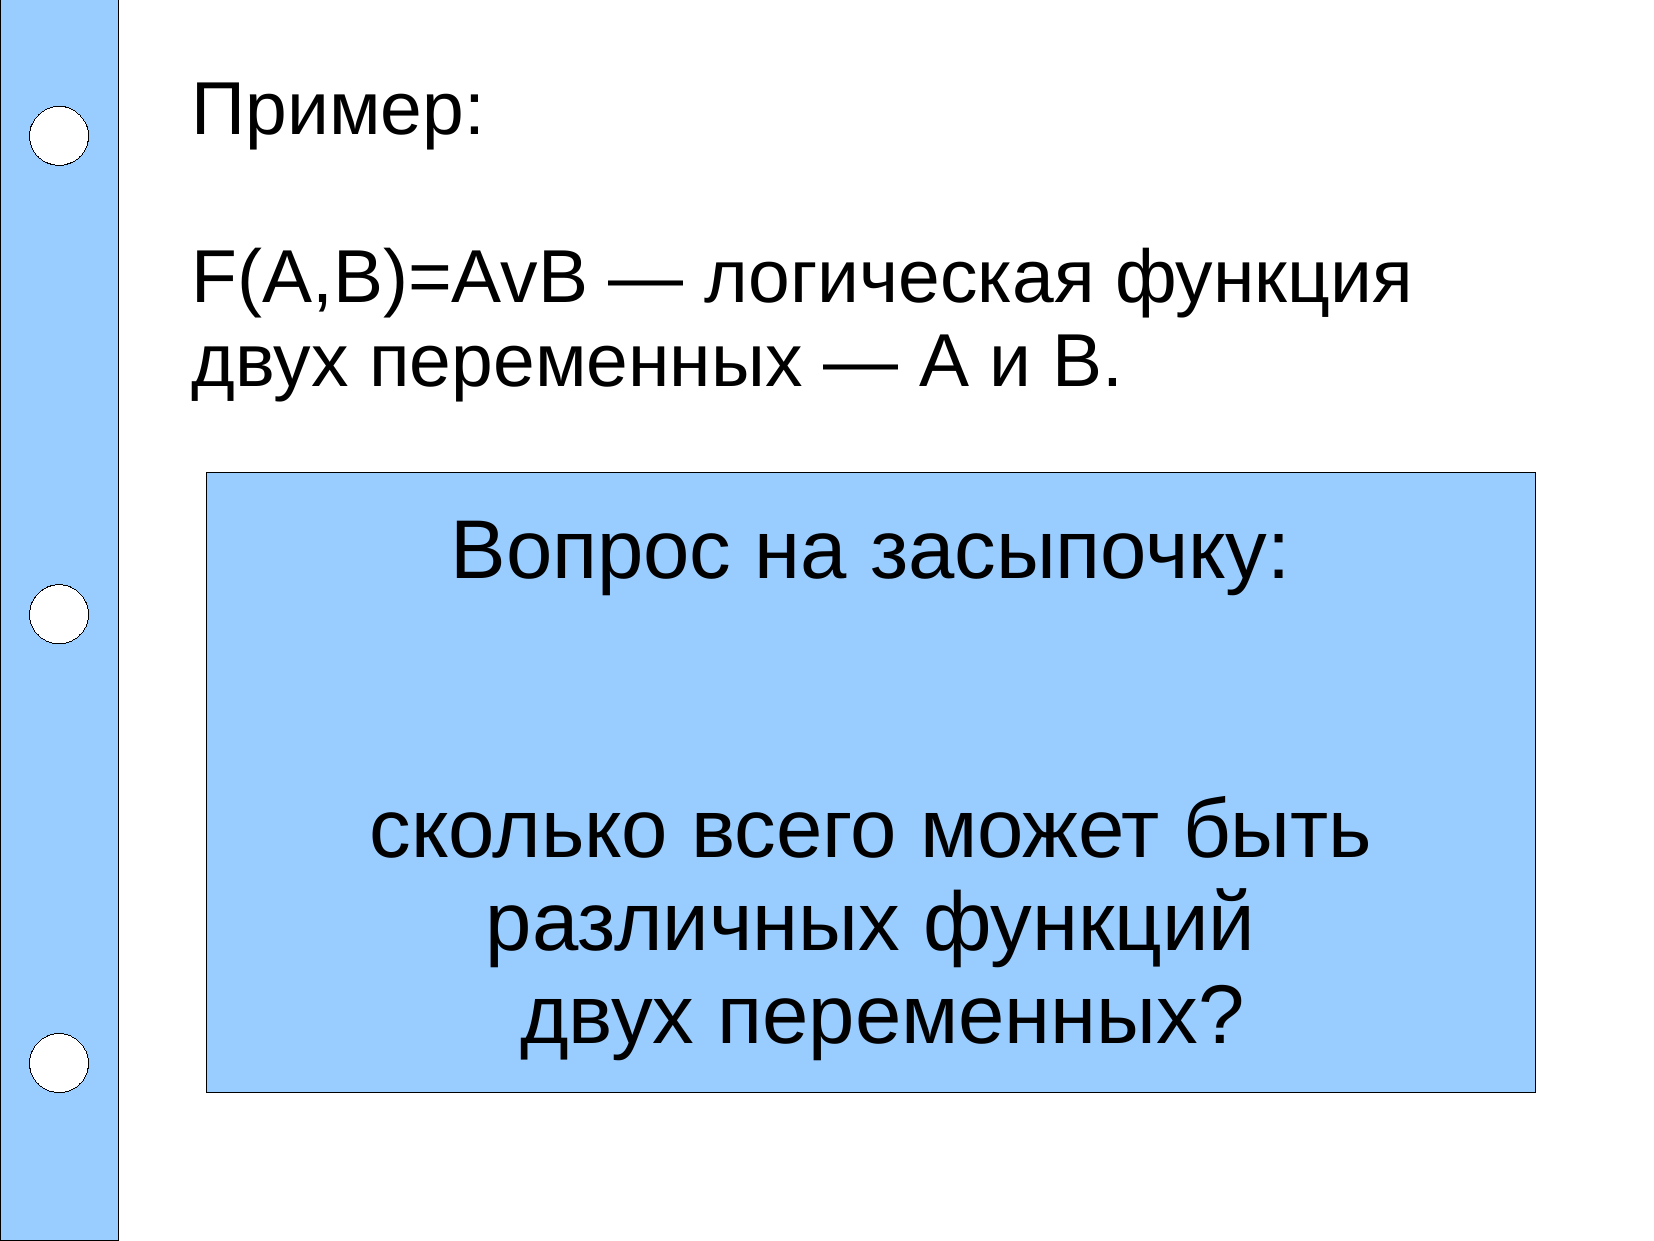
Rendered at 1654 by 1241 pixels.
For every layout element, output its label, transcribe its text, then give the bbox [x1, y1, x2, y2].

text_box [0, 0, 119, 1241]
text_box Пример: F(A,B)=AvB — логическая функция двух переменных — А и В. [177, 59, 1595, 410]
text_box Вопрос на засыпочку: сколько всего может быть различных функций двух переменных? [206, 472, 1536, 1093]
